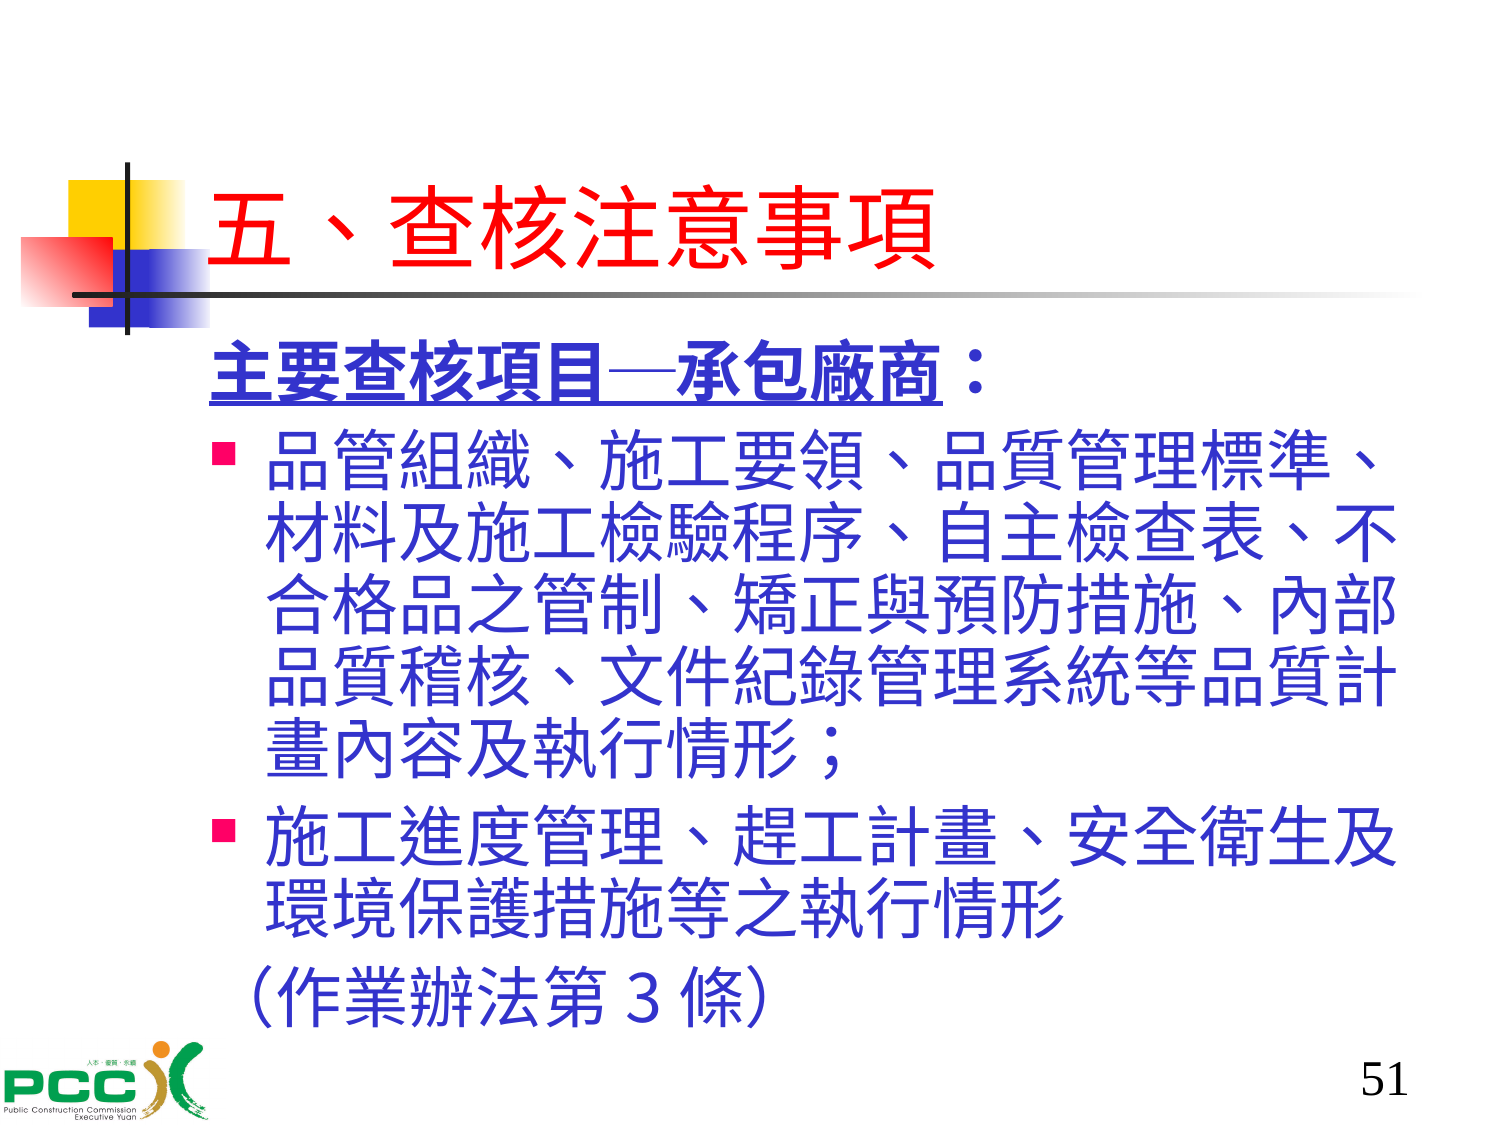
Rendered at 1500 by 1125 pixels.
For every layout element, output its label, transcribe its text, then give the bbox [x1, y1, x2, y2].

picture [0, 1037, 226, 1125]
title 五、查核注意事項 [188, 101, 1468, 289]
list 主要查核項目─承包廠商： 品管組織、施工要領、品質管理標準、材料及施工檢驗程序、自主檢查表、不合格品之管制、矯正與預防措施、內部品質稽核、文件紀錄管理系統等品質計畫內容及執行情形； 施工進度管理、趕工計畫、安全衛生及環境保護措施等之執行情形 （作業辦法第3條） [193, 331, 1469, 1088]
